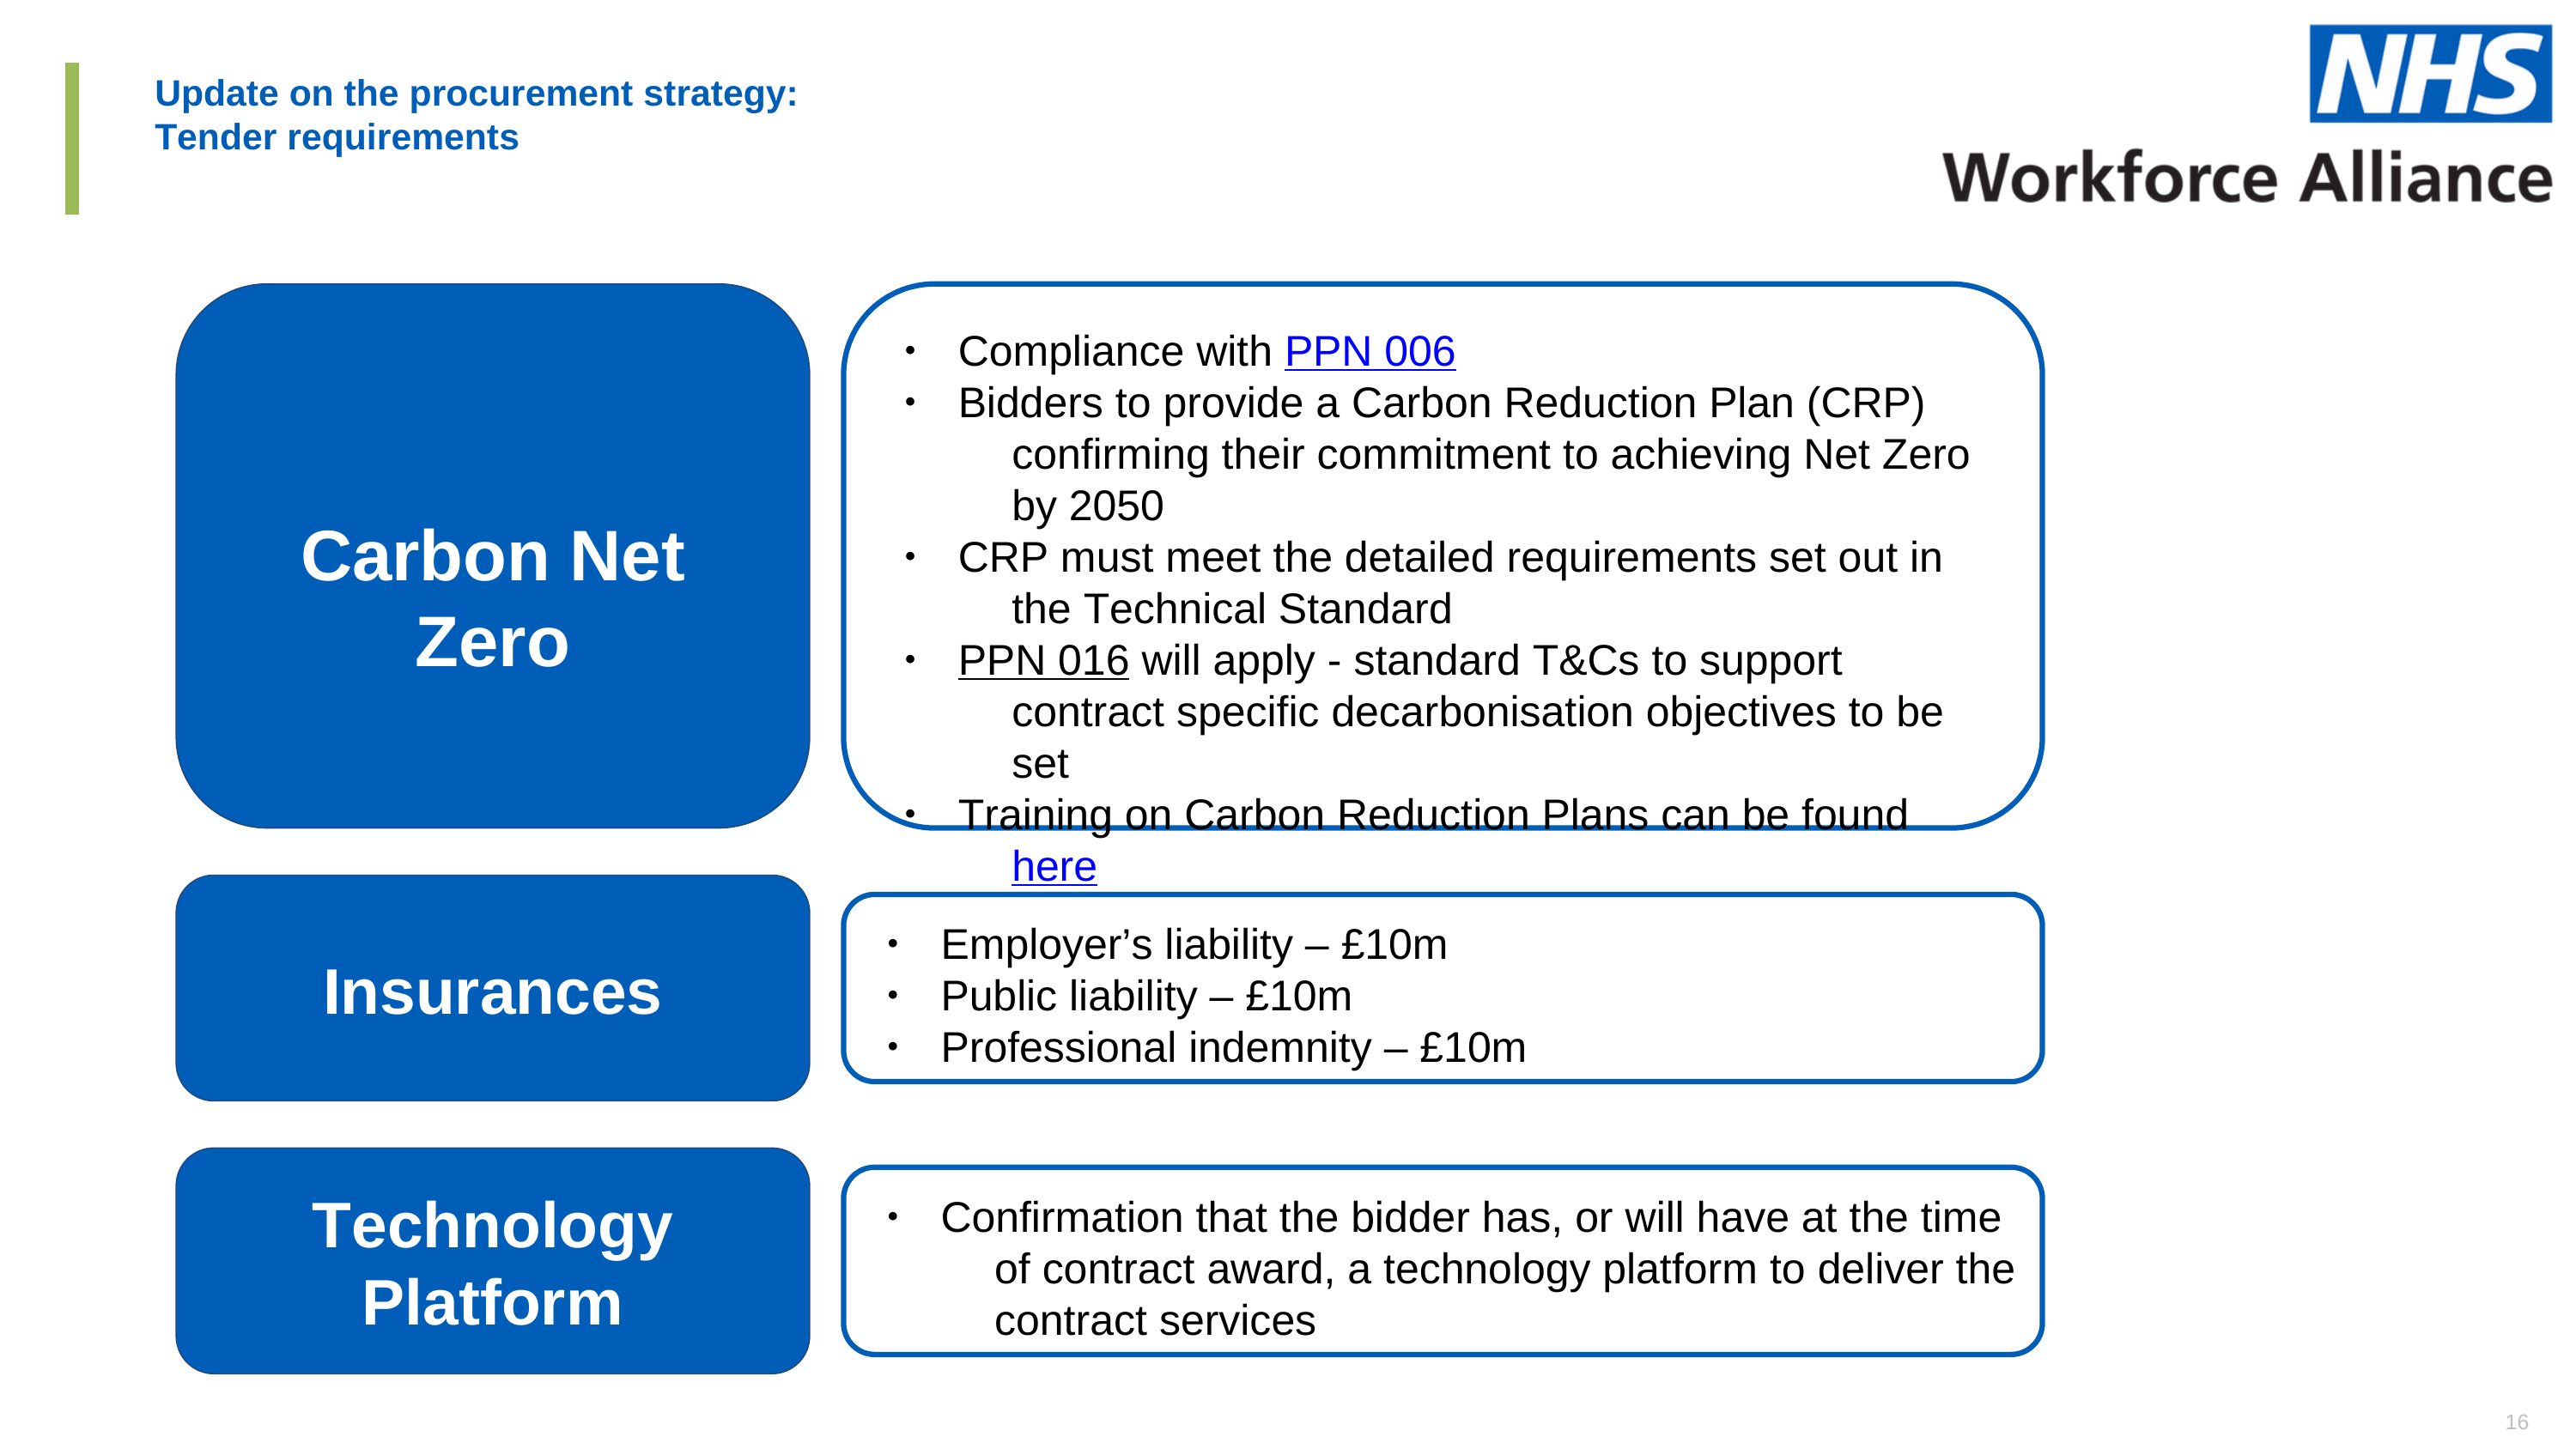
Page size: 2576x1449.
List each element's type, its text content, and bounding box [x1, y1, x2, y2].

text_box Technology Platform [176, 1148, 810, 1374]
text_box Compliance with PPN 006 Bidders to provide a Carbon Reduction Plan (CRP) confirming their commitment to achieving Net Zero by 2050 CRP must meet the detailed requirements set out in the Technical Standard PPN 016 will apply - standard T&Cs to support contract specific decarbonisation objectives to be set Training on Carbon Reduction Plans can be found here [843, 283, 2043, 828]
text_box Employer’s liability – £10m Public liability – £10m Professional indemnity – £10m [843, 894, 2043, 1082]
text_box Carbon Net Zero [176, 283, 810, 828]
list Update on the procurement strategy: Tender requirements [100, 63, 1941, 164]
text_box Confirmation that the bidder has, or will have at the time of contract award, a technology platform to deliver the contract services [843, 1167, 2043, 1355]
text_box [1941, 23, 2555, 203]
text_box Insurances [176, 875, 810, 1101]
